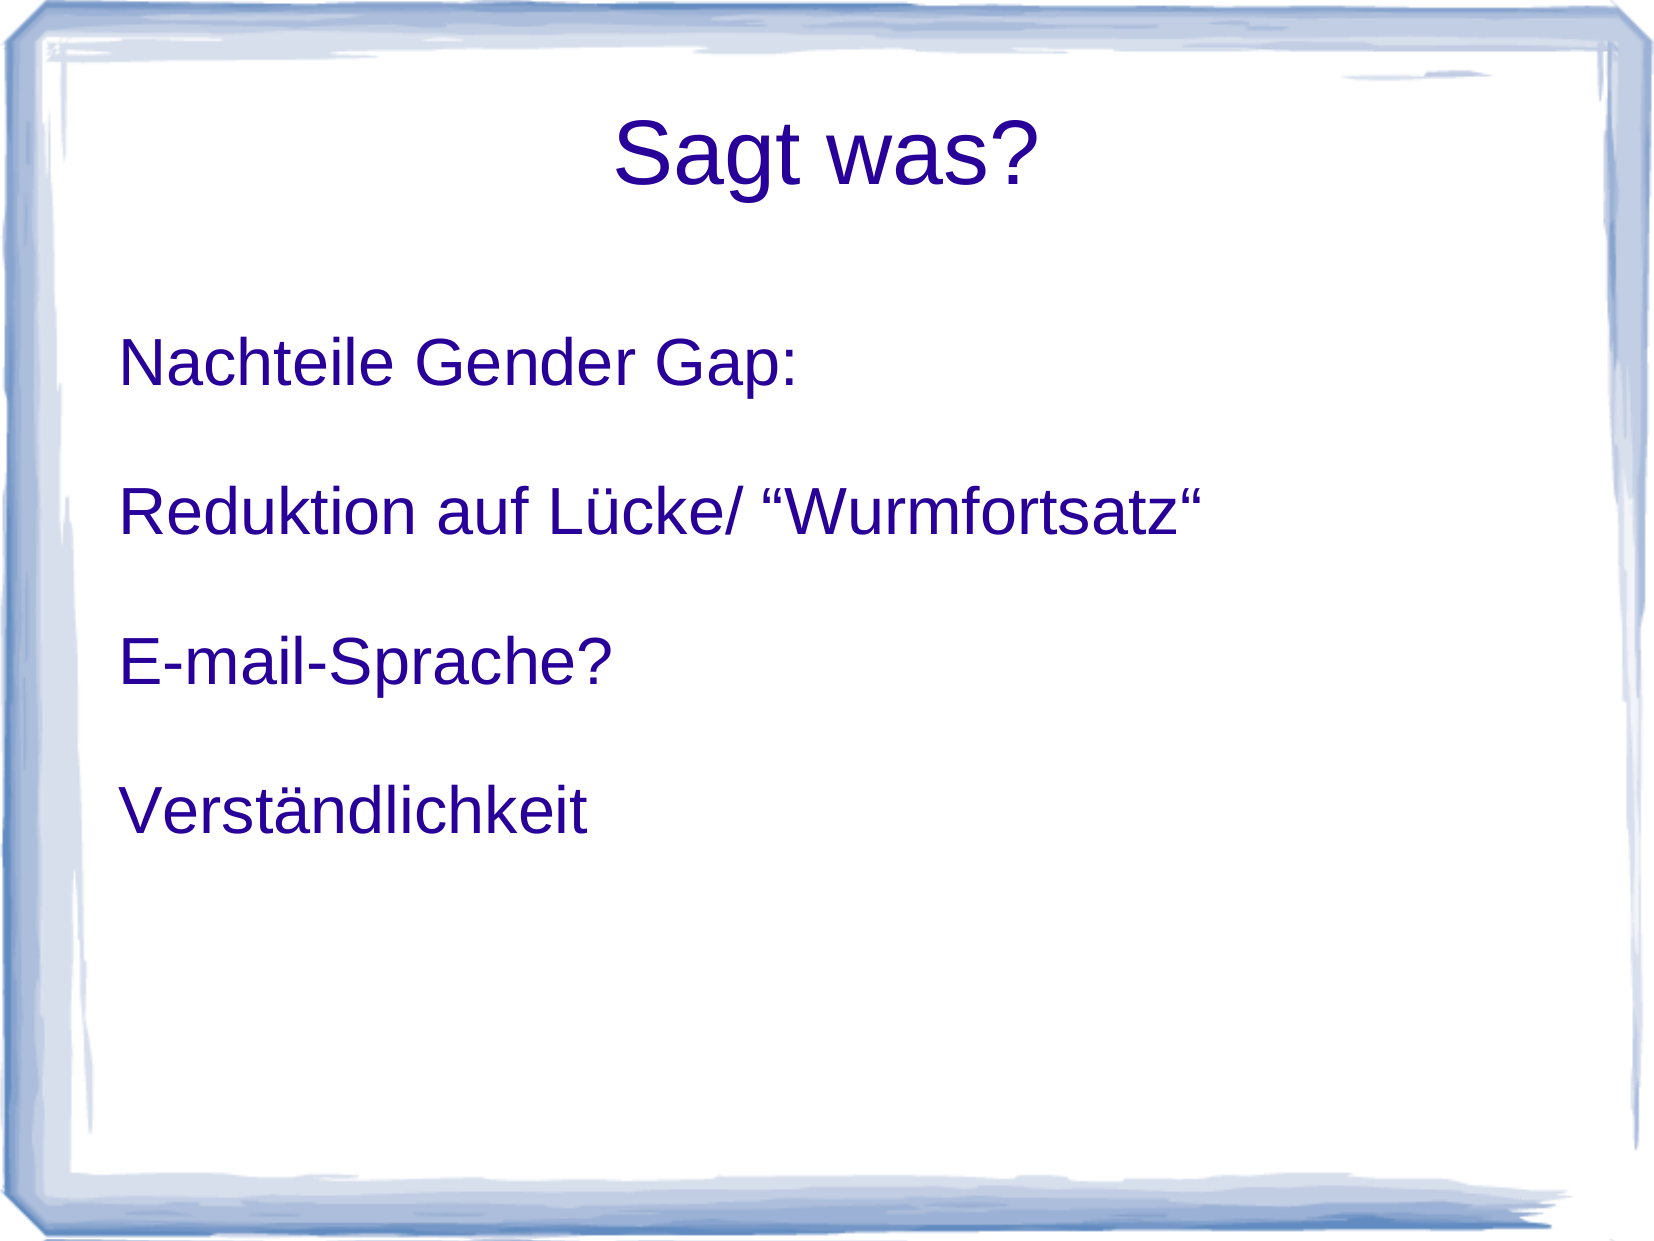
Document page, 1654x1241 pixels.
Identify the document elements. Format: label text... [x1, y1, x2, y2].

subtitle Nachteile Gender Gap: Reduktion auf Lücke/ “Wurmfortsatz“ E-mail-Sprache? Verständlichkeit [118, 324, 1571, 1004]
picture [0, 0, 1654, 1241]
title Sagt was? [82, 49, 1571, 257]
